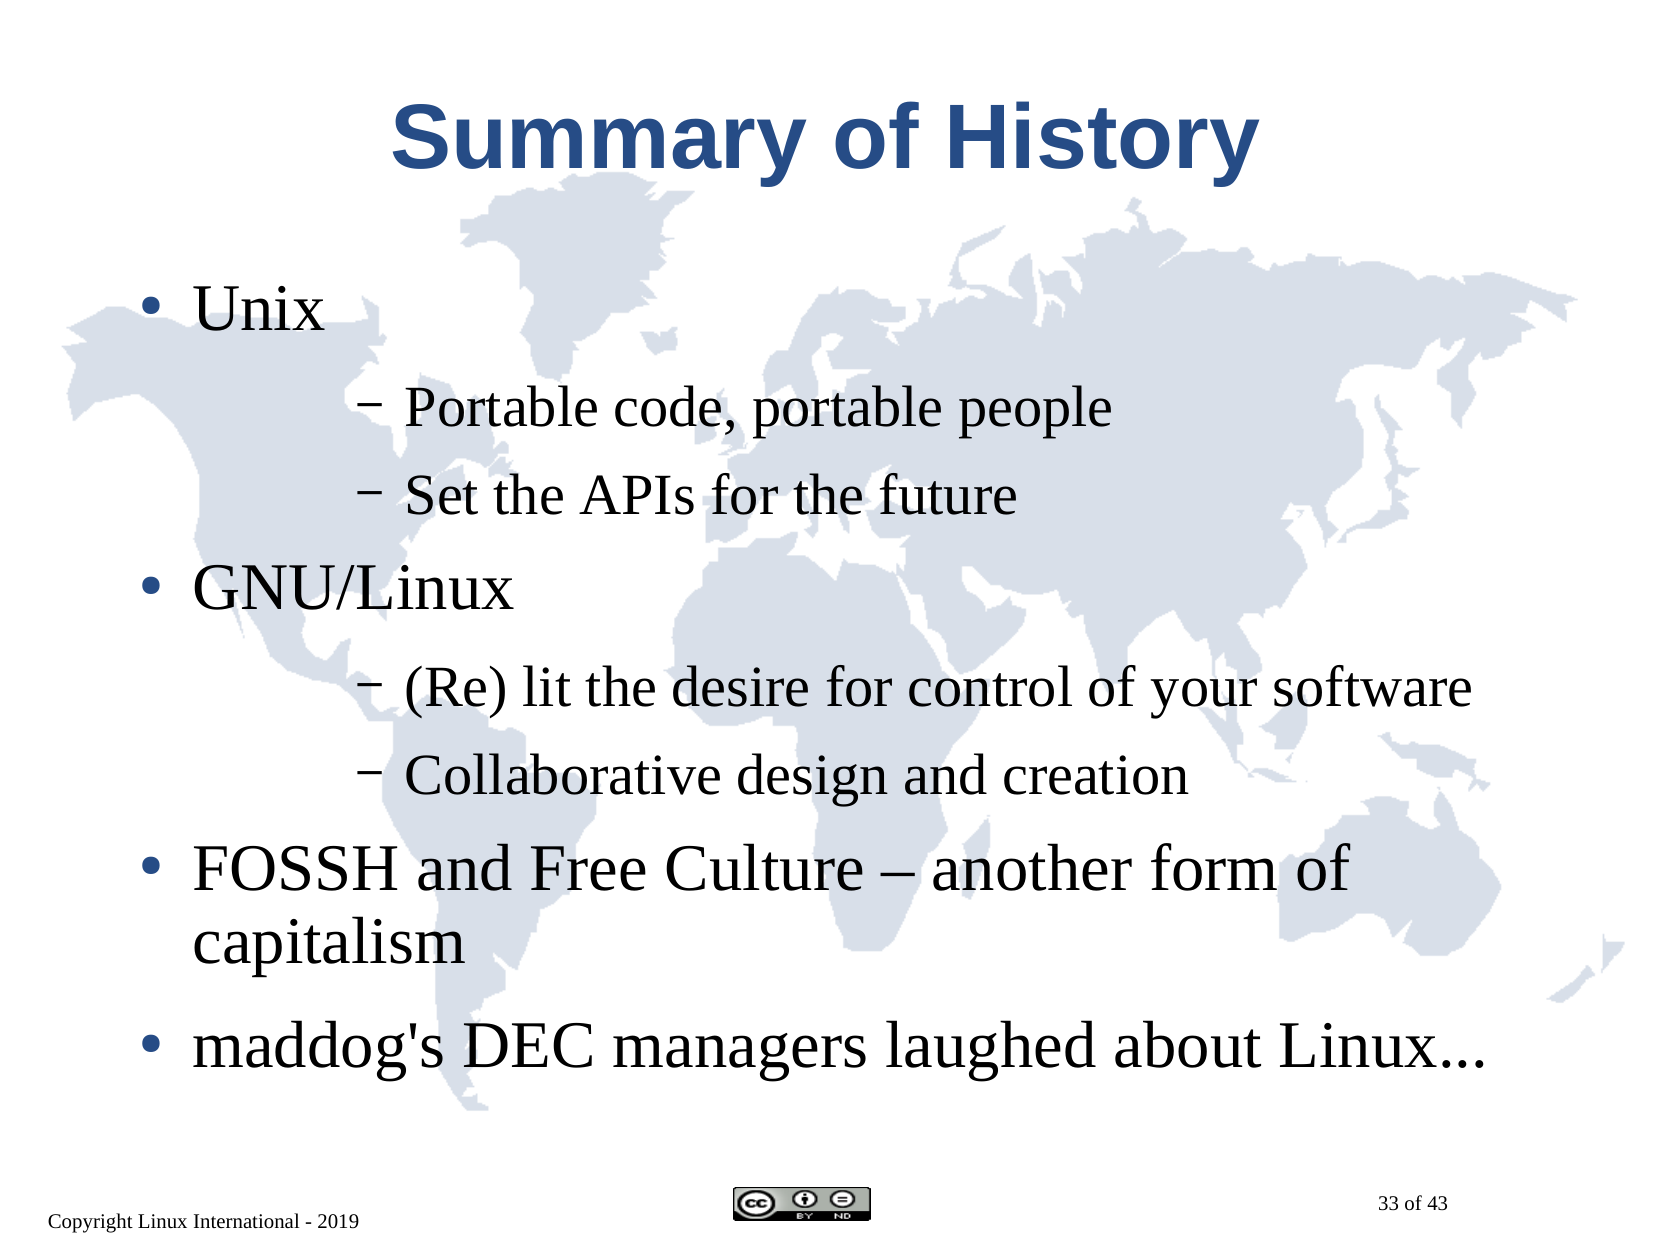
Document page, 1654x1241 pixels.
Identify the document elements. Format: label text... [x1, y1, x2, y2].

list Unix Portable code, portable people Set the APIs for the future GNU/Linux (Re) lit the desire for control of your software Collaborative design and creation FOSSH and Free Culture – another form of capitalism maddog's DEC managers laughed about Linux... [121, 270, 1533, 1083]
title Summary of History [120, 32, 1532, 241]
picture [733, 1187, 871, 1221]
picture [37, 91, 1653, 1147]
